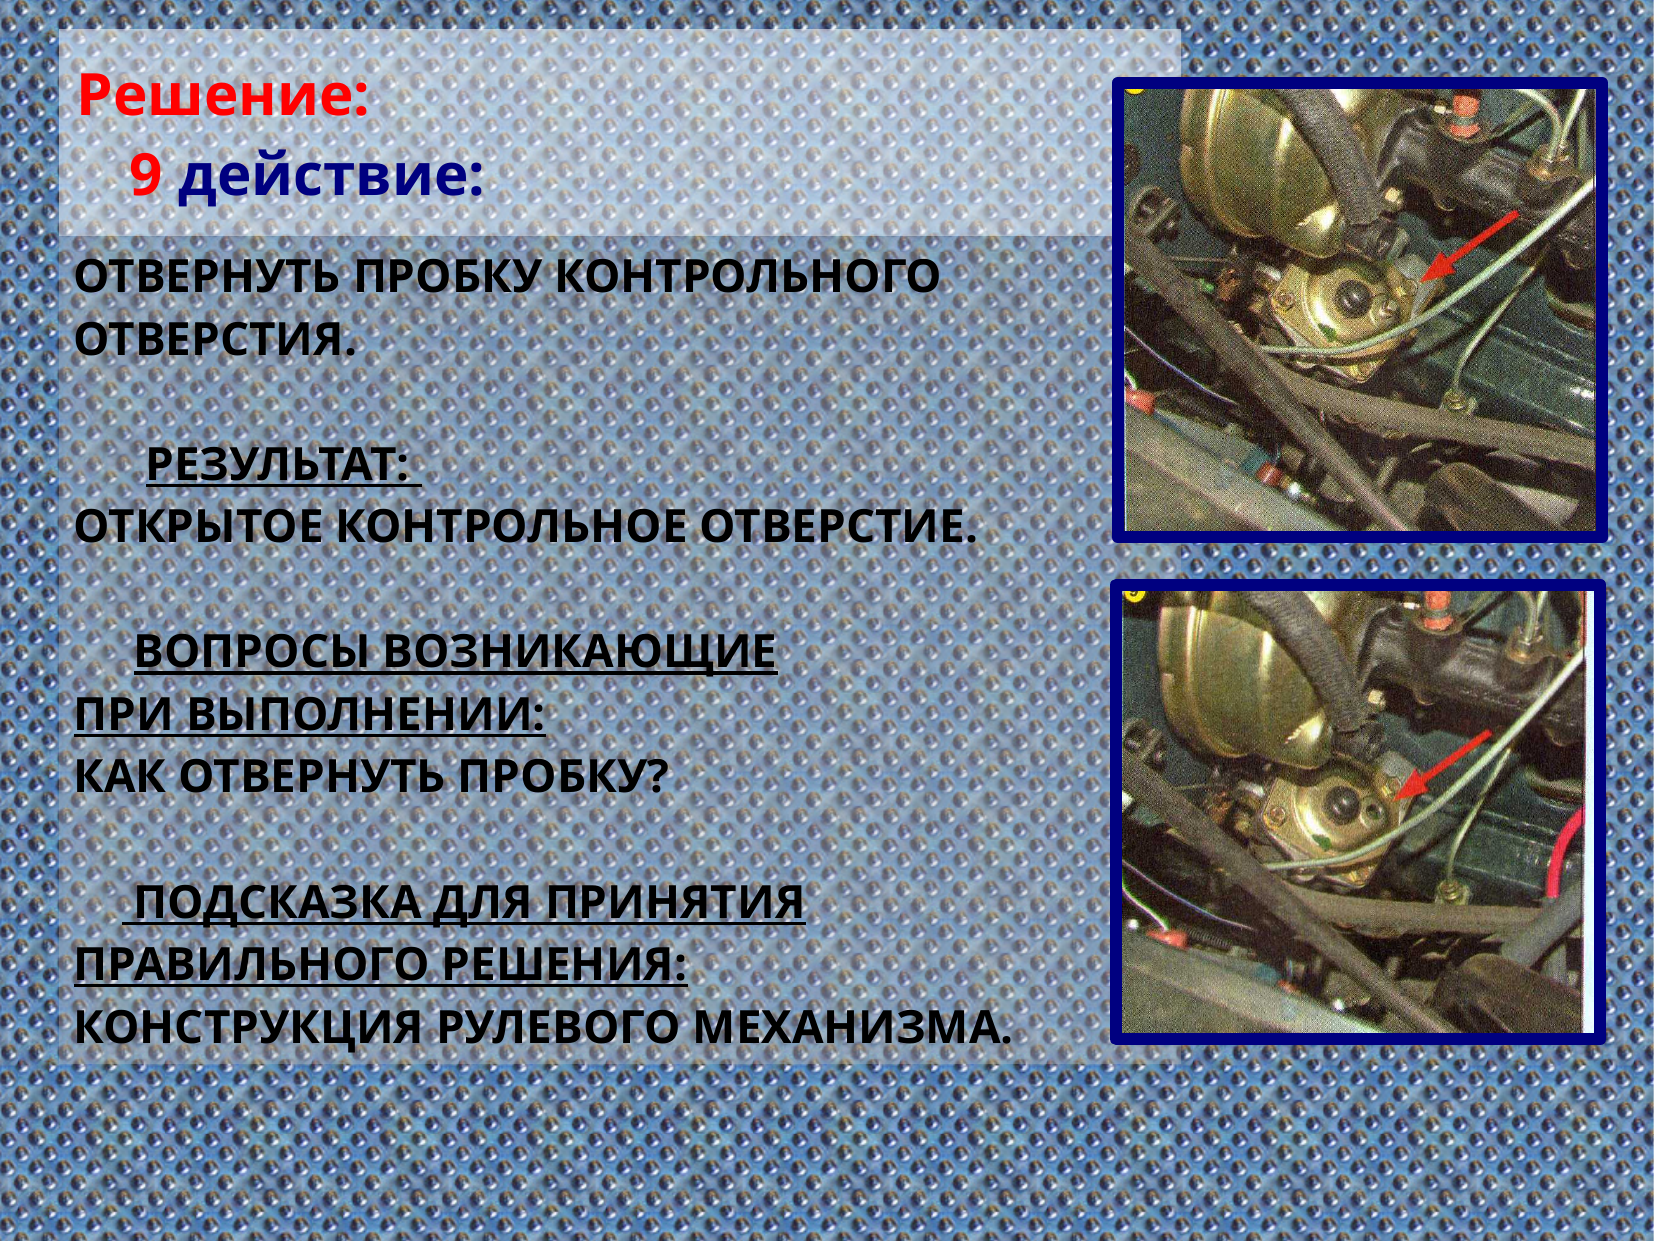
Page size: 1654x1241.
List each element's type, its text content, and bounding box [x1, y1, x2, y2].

text_box ОТВЕРНУТЬ ПРОБКУ КОНТРОЛЬНОГО ОТВЕРСТИЯ. РЕЗУЛЬТАТ: ОТКРЫТОЕ КОНТРОЛЬНОЕ ОТВЕРСТИЕ. ВОПРОСЫ ВОЗНИКАЮЩИЕ ПРИ ВЫПОЛНЕНИИ: КАК ОТВЕРНУТЬ ПРОБКУ? ПОДСКАЗКА ДЛЯ ПРИНЯТИЯ ПРАВИЛЬНОГО РЕШЕНИЯ: КОНСТРУКЦИЯ РУЛЕВОГО МЕХАНИЗМА. [59, 236, 1182, 1020]
picture [0, 0, 1654, 1241]
title Решение: 9 действие: [59, 29, 1182, 236]
